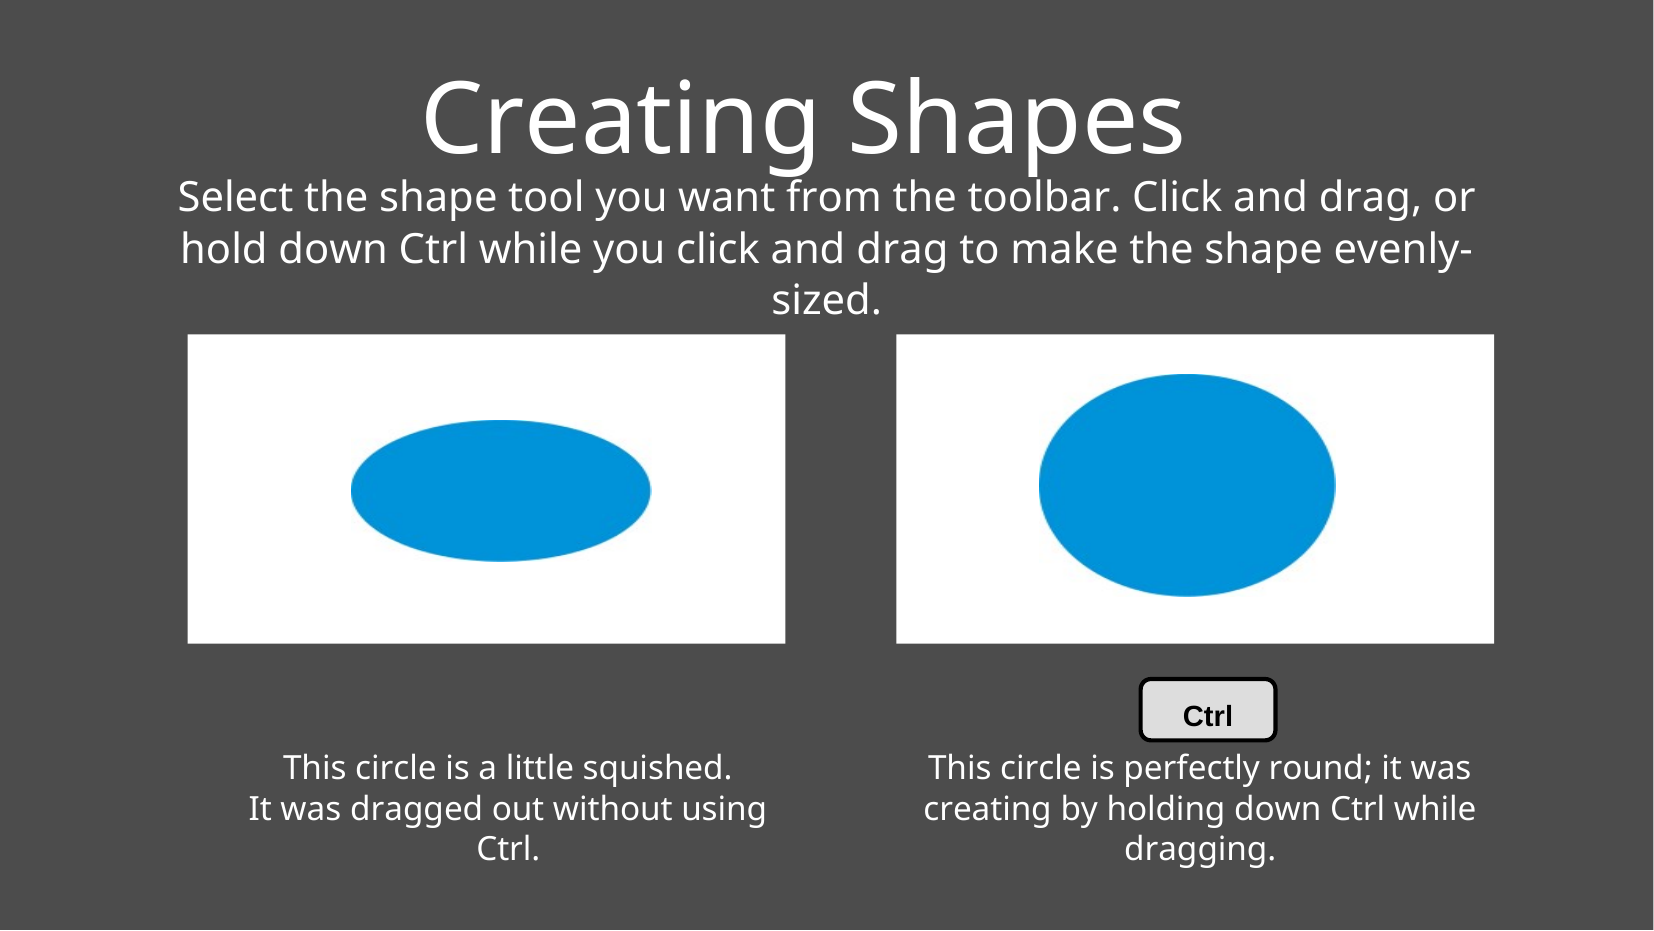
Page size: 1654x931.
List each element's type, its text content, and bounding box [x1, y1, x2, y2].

title Creating Shapes [53, 27, 1554, 224]
picture [351, 420, 486, 485]
text_box [1140, 679, 1276, 741]
text_box Ctrl [1151, 692, 1265, 741]
title Select the shape tool you want from the toolbar. Click and drag, or hold down Ctrl while you click and drag to make the shape evenly-sized. [132, 176, 1521, 320]
text_box [896, 334, 1495, 644]
picture [1039, 374, 1336, 597]
picture [351, 420, 652, 562]
text_box [187, 334, 786, 644]
title This circle is a little squished. It was dragged out without using Ctrl. [225, 736, 792, 880]
picture [1039, 374, 1176, 478]
title This circle is perfectly round; it was creating by holding down Ctrl while dragging. [900, 736, 1501, 880]
